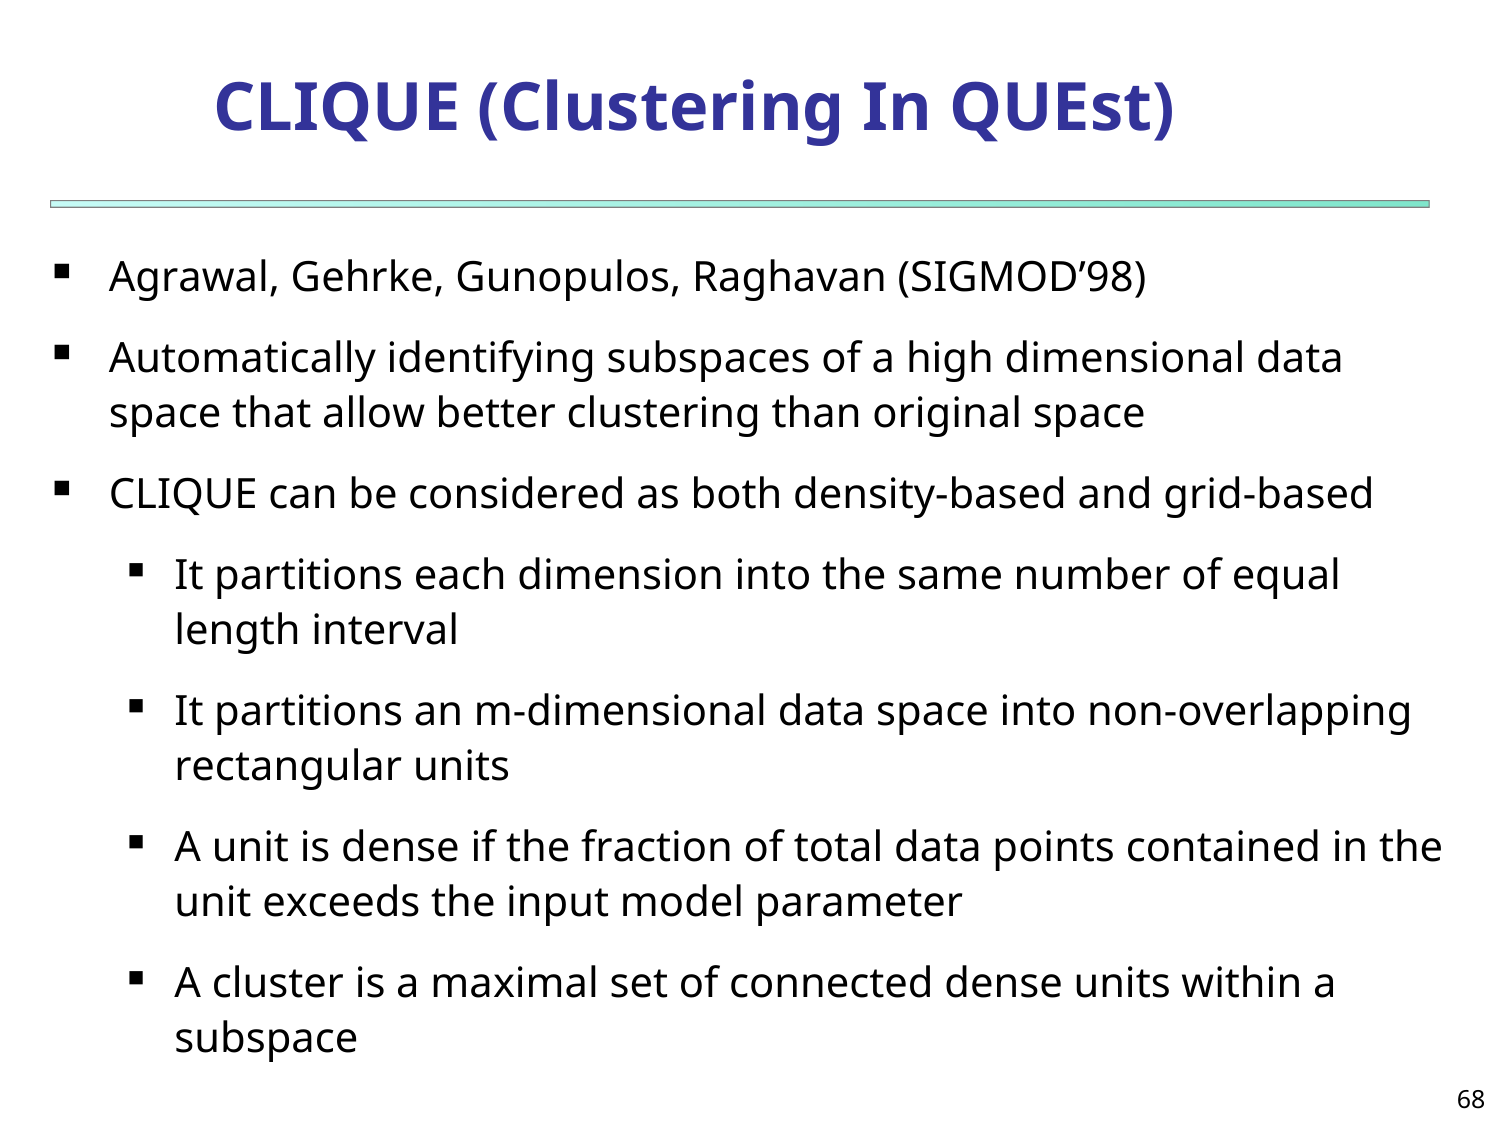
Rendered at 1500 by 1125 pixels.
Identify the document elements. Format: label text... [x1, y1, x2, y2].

title CLIQUE (Clustering In QUEst) [111, 48, 1298, 154]
text_box 18 [1187, 1062, 1500, 1125]
list Agrawal, Gehrke, Gunopulos, Raghavan (SIGMOD’98) Automatically identifying subspaces of a high dimensional data space that allow better clustering than original space CLIQUE can be considered as both density-based and grid-based It partitions each dimension into the same number of equal length interval It partitions an m-dimensional data space into non-overlapping rectangular units A unit is dense if the fraction of total data points contained in the unit exceeds the input model parameter A cluster is a maximal set of connected dense units within a subspace [37, 237, 1463, 1124]
